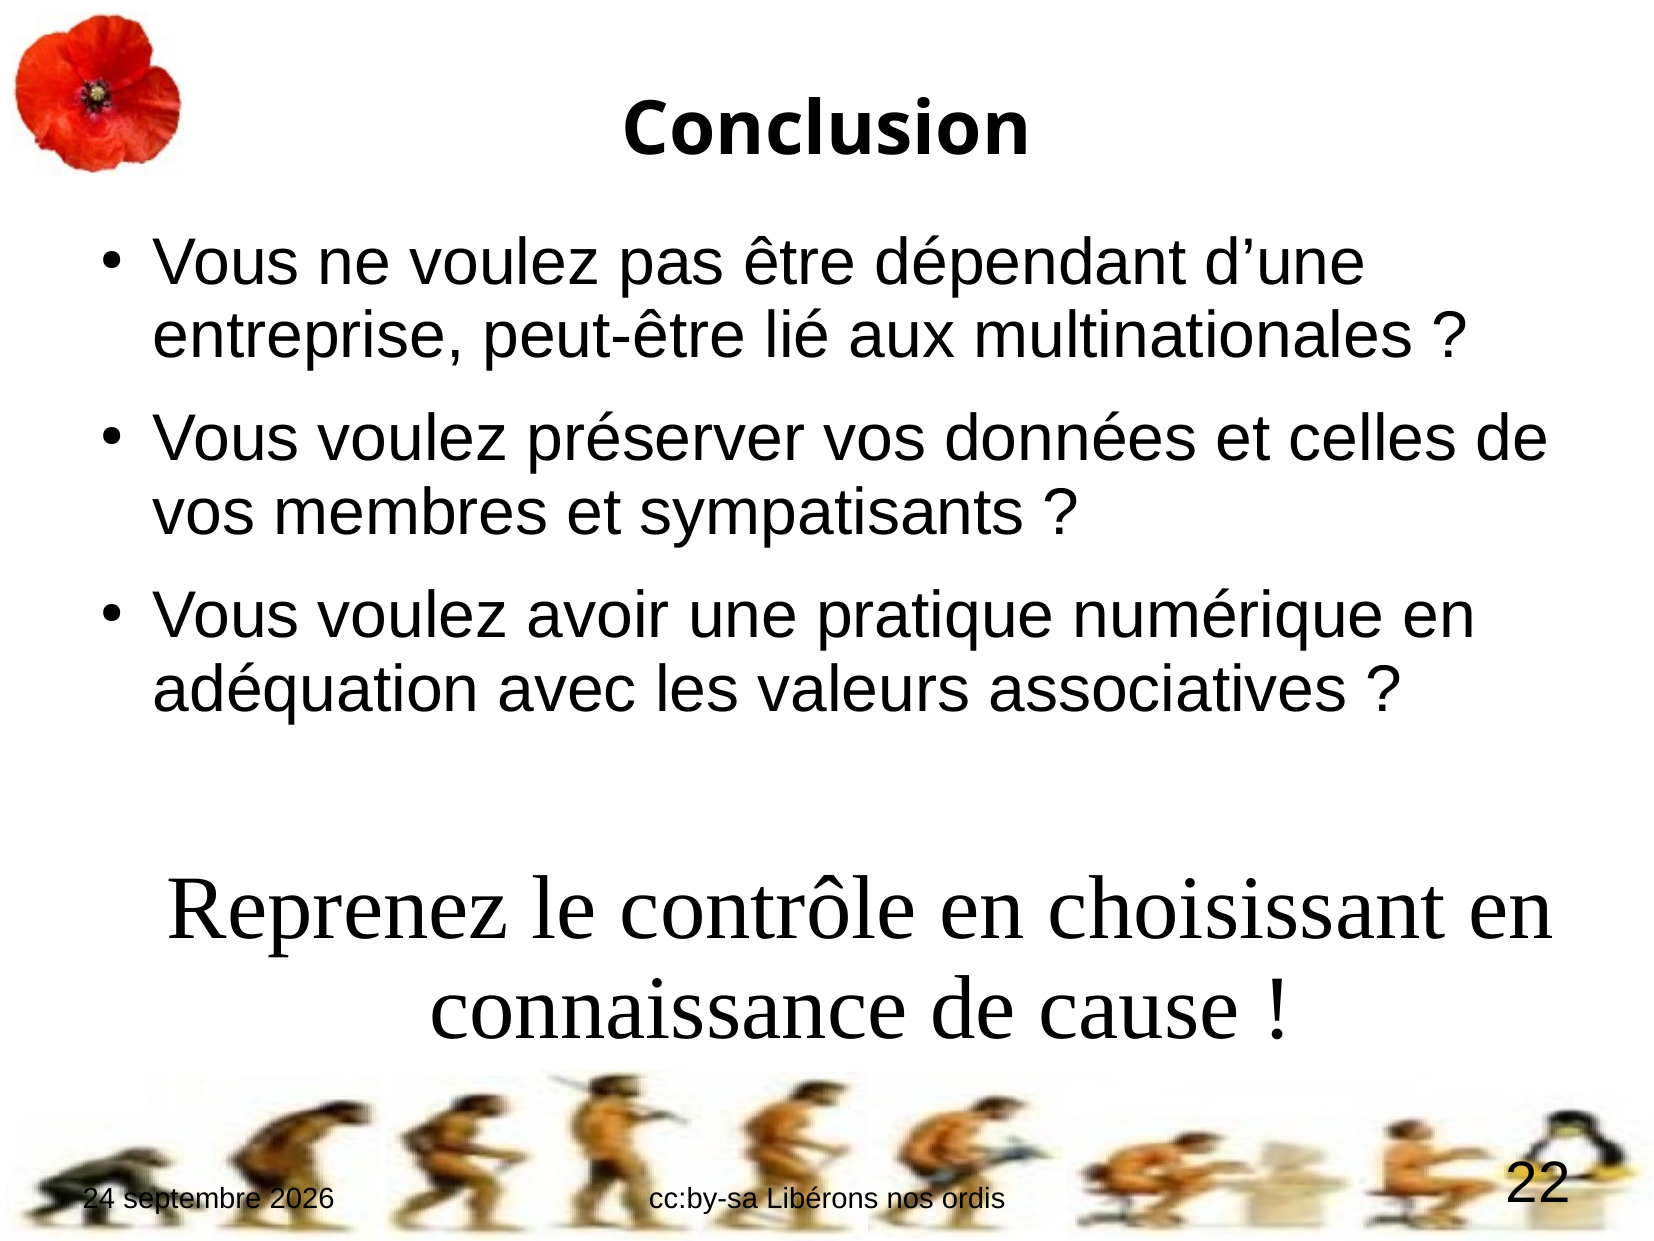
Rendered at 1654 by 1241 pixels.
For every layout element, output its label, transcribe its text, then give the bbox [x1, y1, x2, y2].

picture [11, 11, 185, 176]
title Conclusion [82, 49, 1571, 201]
list Vous ne voulez pas être dépendant d’une entreprise, peut-être lié aux multinationales ? Vous voulez préserver vos données et celles de vos membres et sympatisants ? Vous voulez avoir une pratique numérique en adéquation avec les valeurs associatives ? Reprenez le contrôle en choisissant en connaissance de cause ! [82, 224, 1571, 1063]
picture [0, 1062, 1654, 1241]
